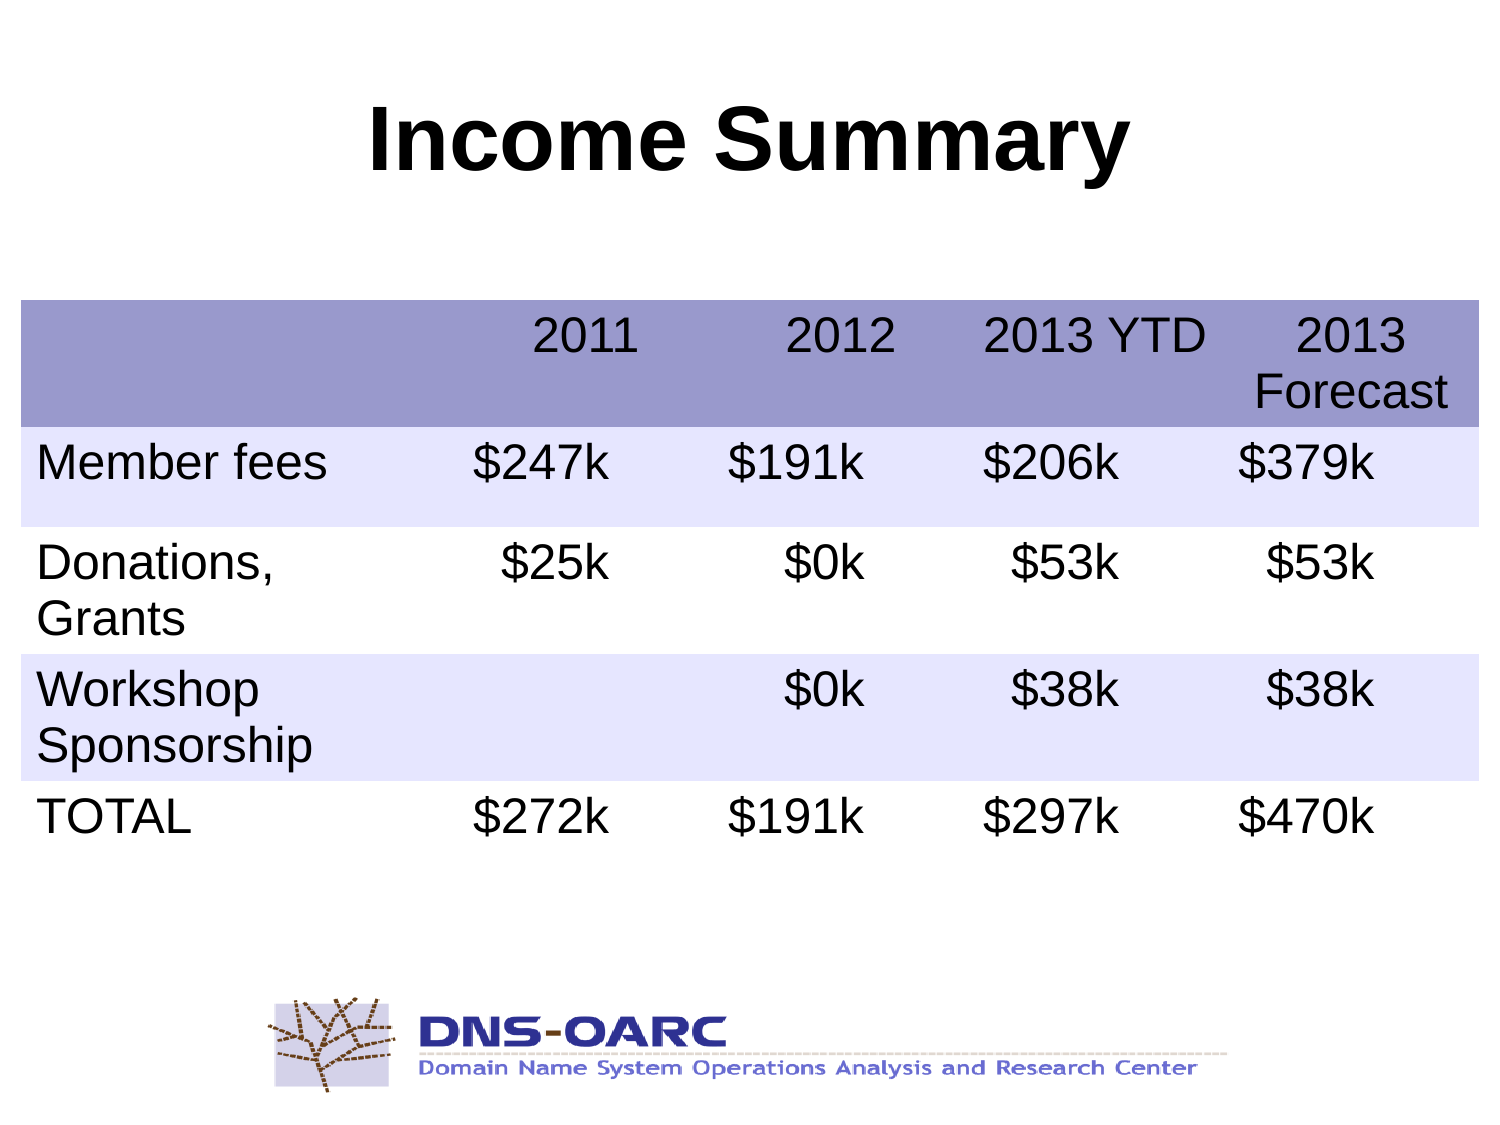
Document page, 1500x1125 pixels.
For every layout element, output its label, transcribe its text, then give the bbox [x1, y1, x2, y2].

table_cell $191k [713, 427, 968, 527]
table_cell $0k [713, 654, 968, 781]
table_cell Workshop Sponsorship [21, 654, 458, 781]
title Income Summary [75, 52, 1425, 226]
table_header [21, 300, 458, 427]
table_cell $297k [968, 781, 1224, 852]
table_cell [458, 654, 713, 781]
table_cell $206k [968, 427, 1224, 527]
table_cell Donations, Grants [21, 527, 458, 654]
table_cell Member fees [21, 427, 458, 527]
table_cell $191k [713, 781, 968, 852]
table_cell $470k [1224, 781, 1479, 852]
table_cell $38k [968, 654, 1224, 781]
table_cell $247k [458, 427, 713, 527]
table_header 2012 [713, 300, 968, 427]
table_header 2011 [458, 300, 713, 427]
table_cell $53k [968, 527, 1224, 654]
picture [214, 991, 1259, 1099]
table_cell $25k [458, 527, 713, 654]
table_header 2013 Forecast [1224, 300, 1479, 427]
table_cell $0k [713, 527, 968, 654]
table_cell TOTAL [21, 781, 458, 852]
table_cell $53k [1224, 527, 1479, 654]
table_cell $379k [1224, 427, 1479, 527]
table_header 2013 YTD [968, 300, 1224, 427]
table_cell $38k [1224, 654, 1479, 781]
table_cell $272k [458, 781, 713, 852]
